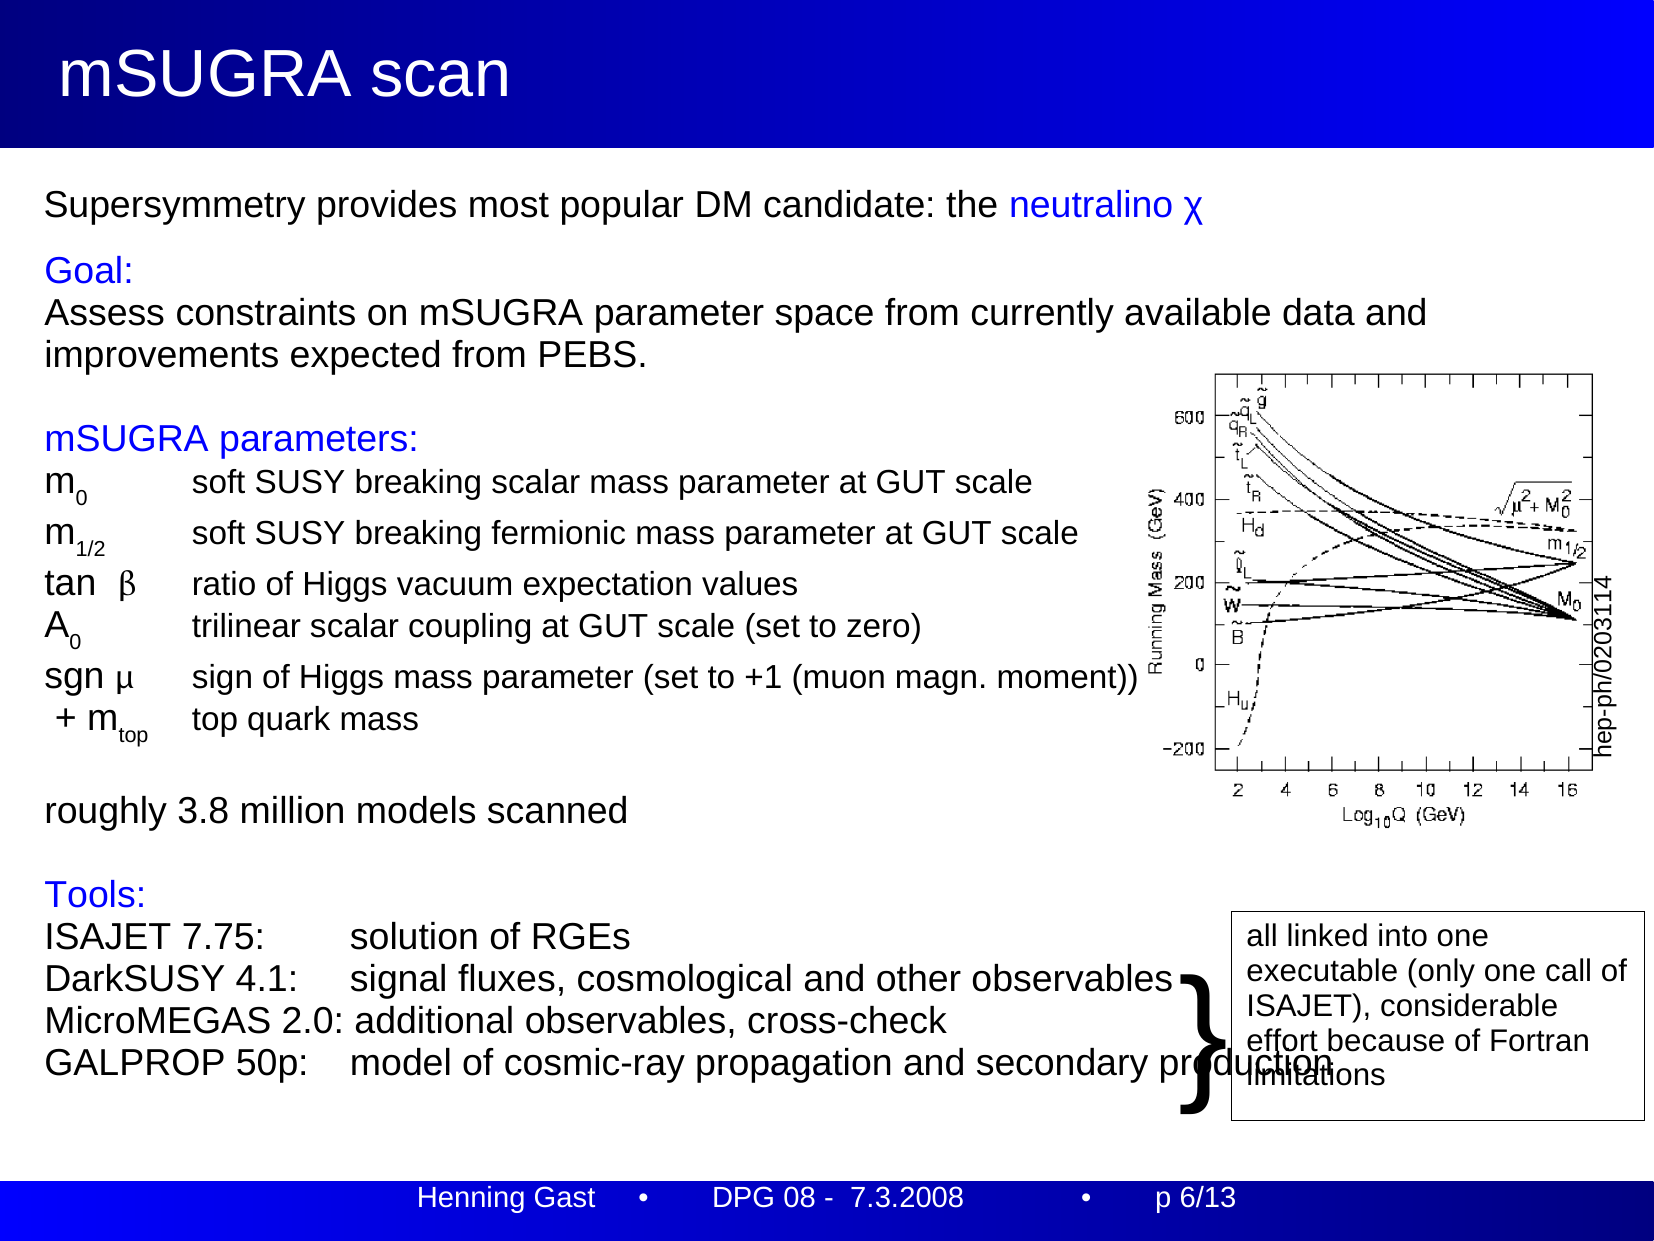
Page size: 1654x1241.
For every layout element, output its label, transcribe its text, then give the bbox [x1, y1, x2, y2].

picture [1141, 363, 1601, 833]
text_box hep-ph/0203114 [1581, 537, 1625, 774]
text_box } [1163, 940, 1312, 1123]
text_box all linked into one executable (only one call of ISAJET), considerable effort because of Fortran limitations [1231, 911, 1645, 1121]
text_box Supersymmetry provides most popular DM candidate: the neutralino χ [28, 175, 1621, 233]
text_box Goal: Assess constraints on mSUGRA parameter space from currently available data and improvements expected from PEBS. mSUGRA parameters: m0 soft SUSY breaking scalar mass parameter at GUT scale m1/2 soft SUSY breaking fermionic mass parameter at GUT scale tan  ratio of Higgs vacuum expectation values A0 trilinear scalar coupling at GUT scale (set to zero) sgn  sign of Higgs mass parameter (set to +1 (muon magn. moment)) + mtop top quark mass roughly 3.8 million models scanned Tools: ISAJET 7.75: solution of RGEs DarkSUSY 4.1: signal fluxes, cosmological and other observables MicroMEGAS 2.0: additional observables, cross-check GALPROP 50p: model of cosmic-ray propagation and secondary production [29, 242, 1625, 1176]
title mSUGRA scan [0, 0, 1654, 148]
